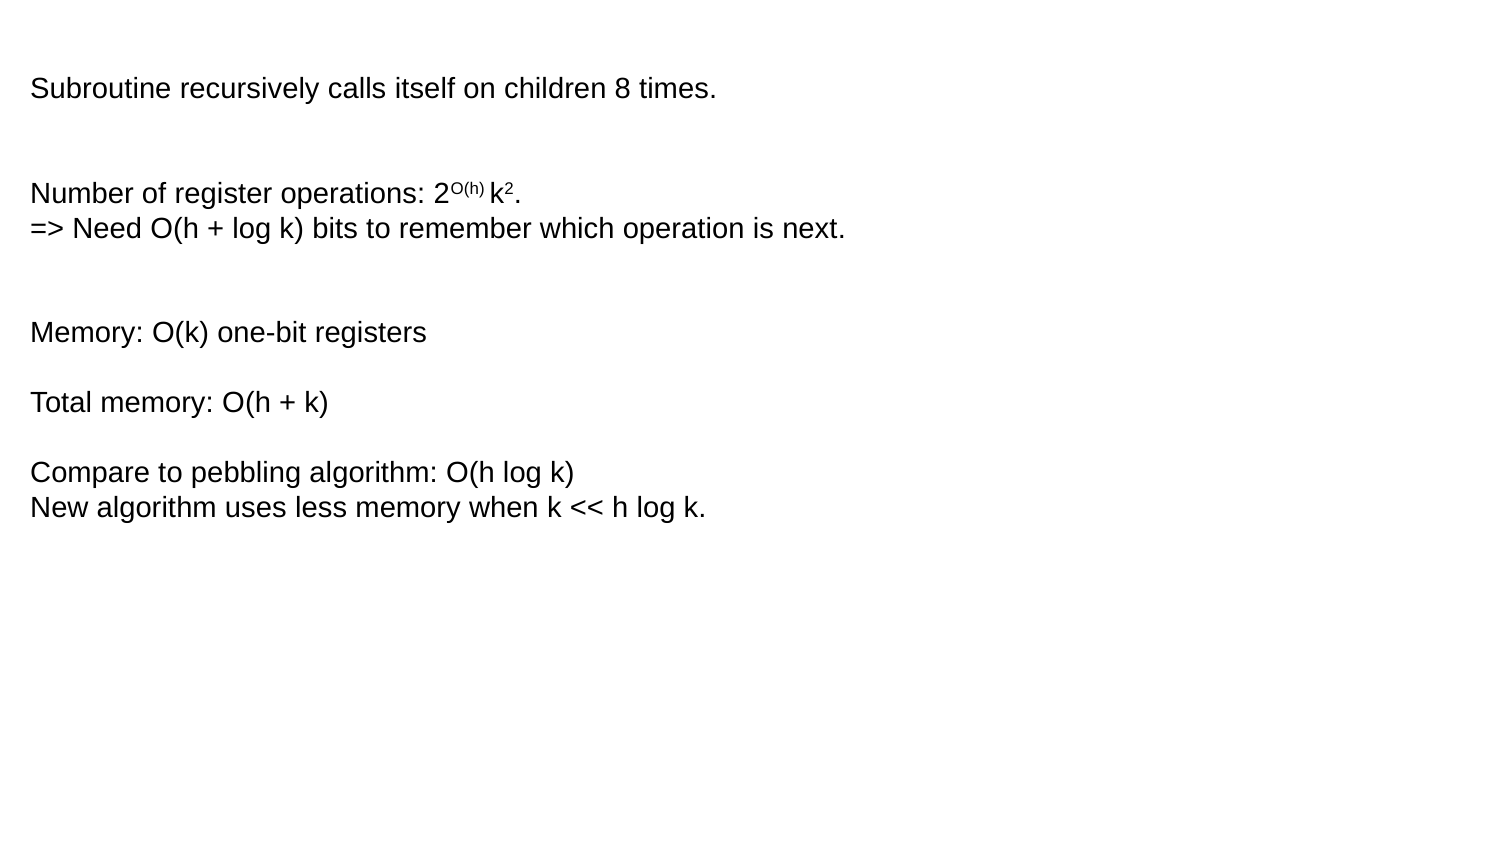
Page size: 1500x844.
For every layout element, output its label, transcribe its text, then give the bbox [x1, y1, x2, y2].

text_box Subroutine recursively calls itself on children 8 times. Number of register operations: 2O(h) k2. => Need O(h + log k) bits to remember which operation is next. Memory: O(k) one-bit registers Total memory: O(h + k) Compare to pebbling algorithm: O(h log k) New algorithm uses less memory when k << h log k. [15, 54, 886, 588]
